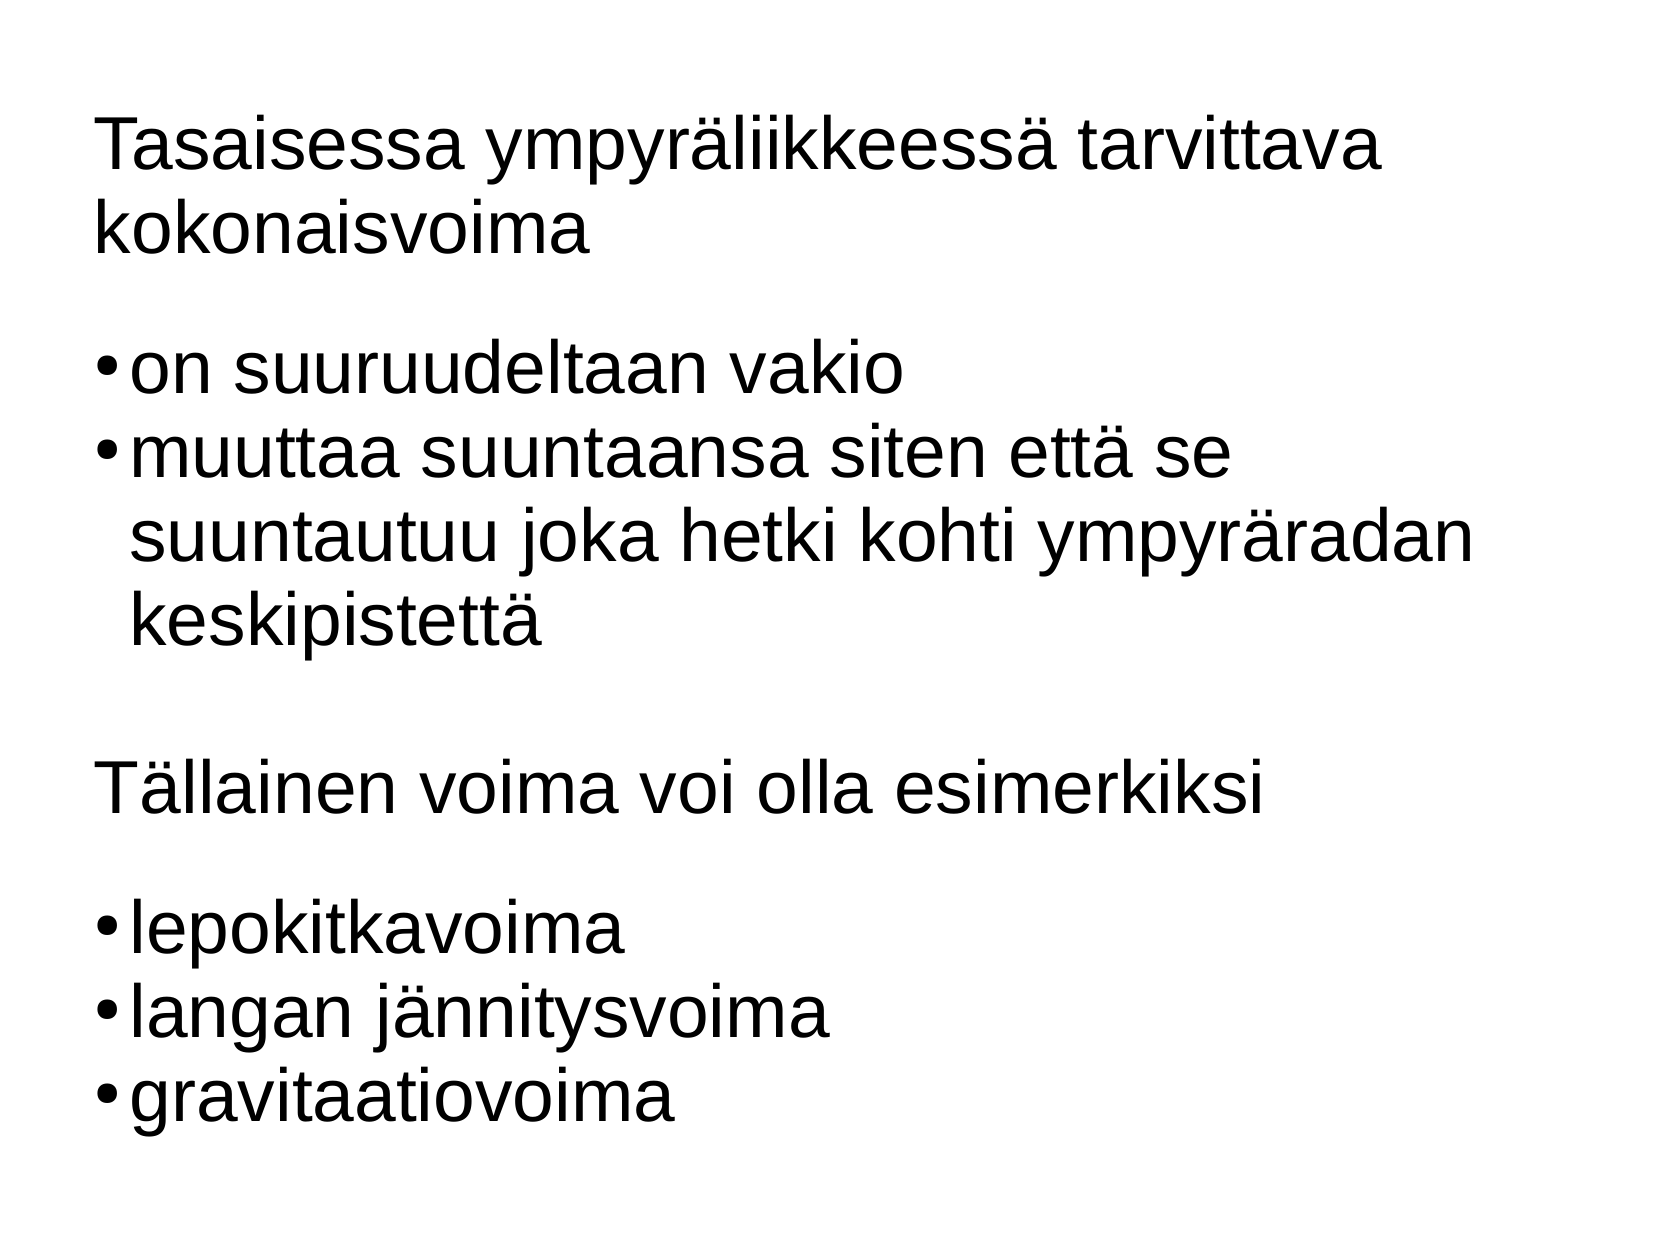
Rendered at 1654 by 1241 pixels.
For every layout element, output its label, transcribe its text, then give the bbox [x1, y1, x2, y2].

text_box Tasaisessa ympyräliikkeessä tarvittava kokonaisvoima on suuruudeltaan vakio muuttaa suuntaansa siten että se suuntautuu joka hetki kohti ympyräradan keskipistettä Tällainen voima voi olla esimerkiksi lepokitkavoima langan jännitysvoima gravitaatiovoima [79, 94, 1560, 1145]
